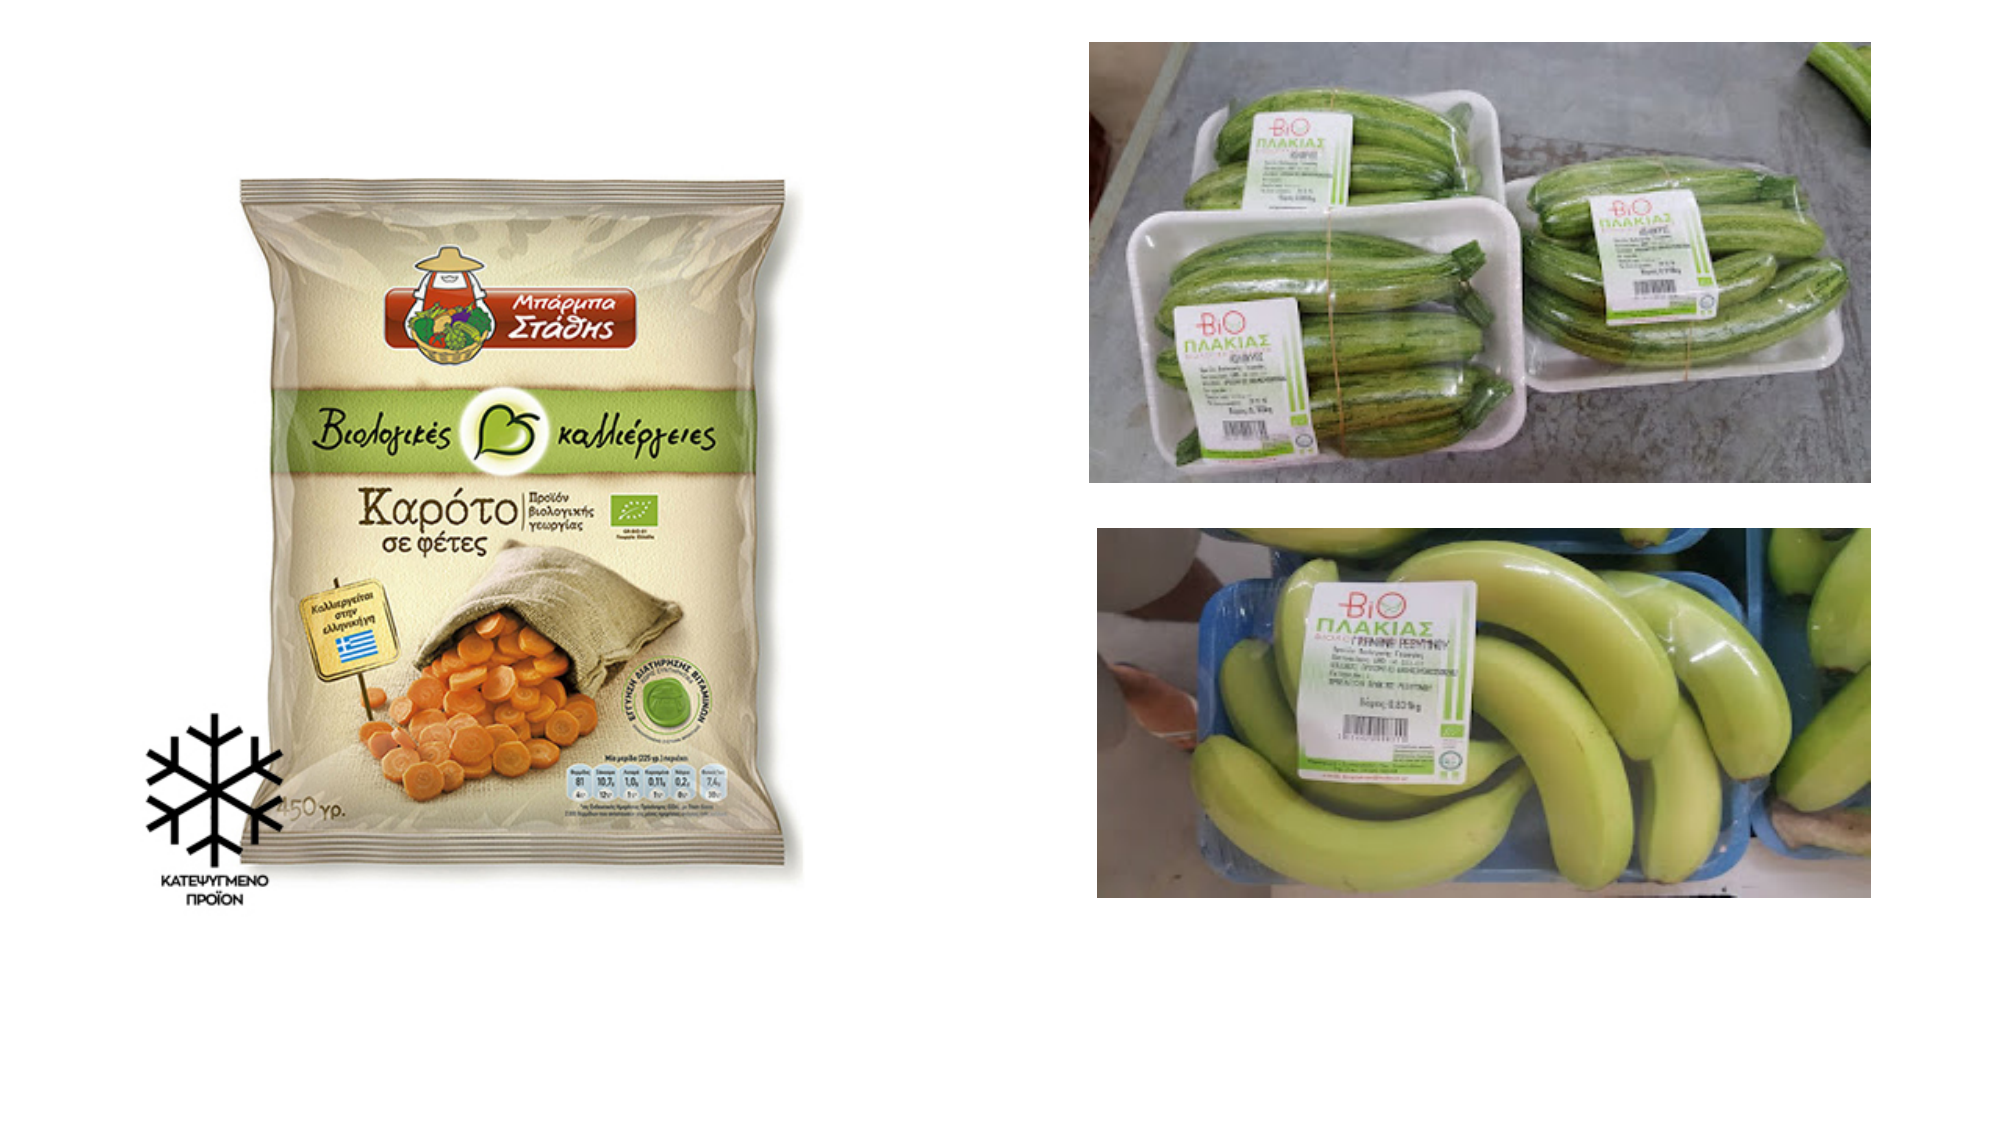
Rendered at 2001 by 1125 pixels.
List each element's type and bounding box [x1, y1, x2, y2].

picture [1089, 42, 1871, 483]
picture [129, 141, 911, 923]
picture [1097, 528, 1871, 898]
